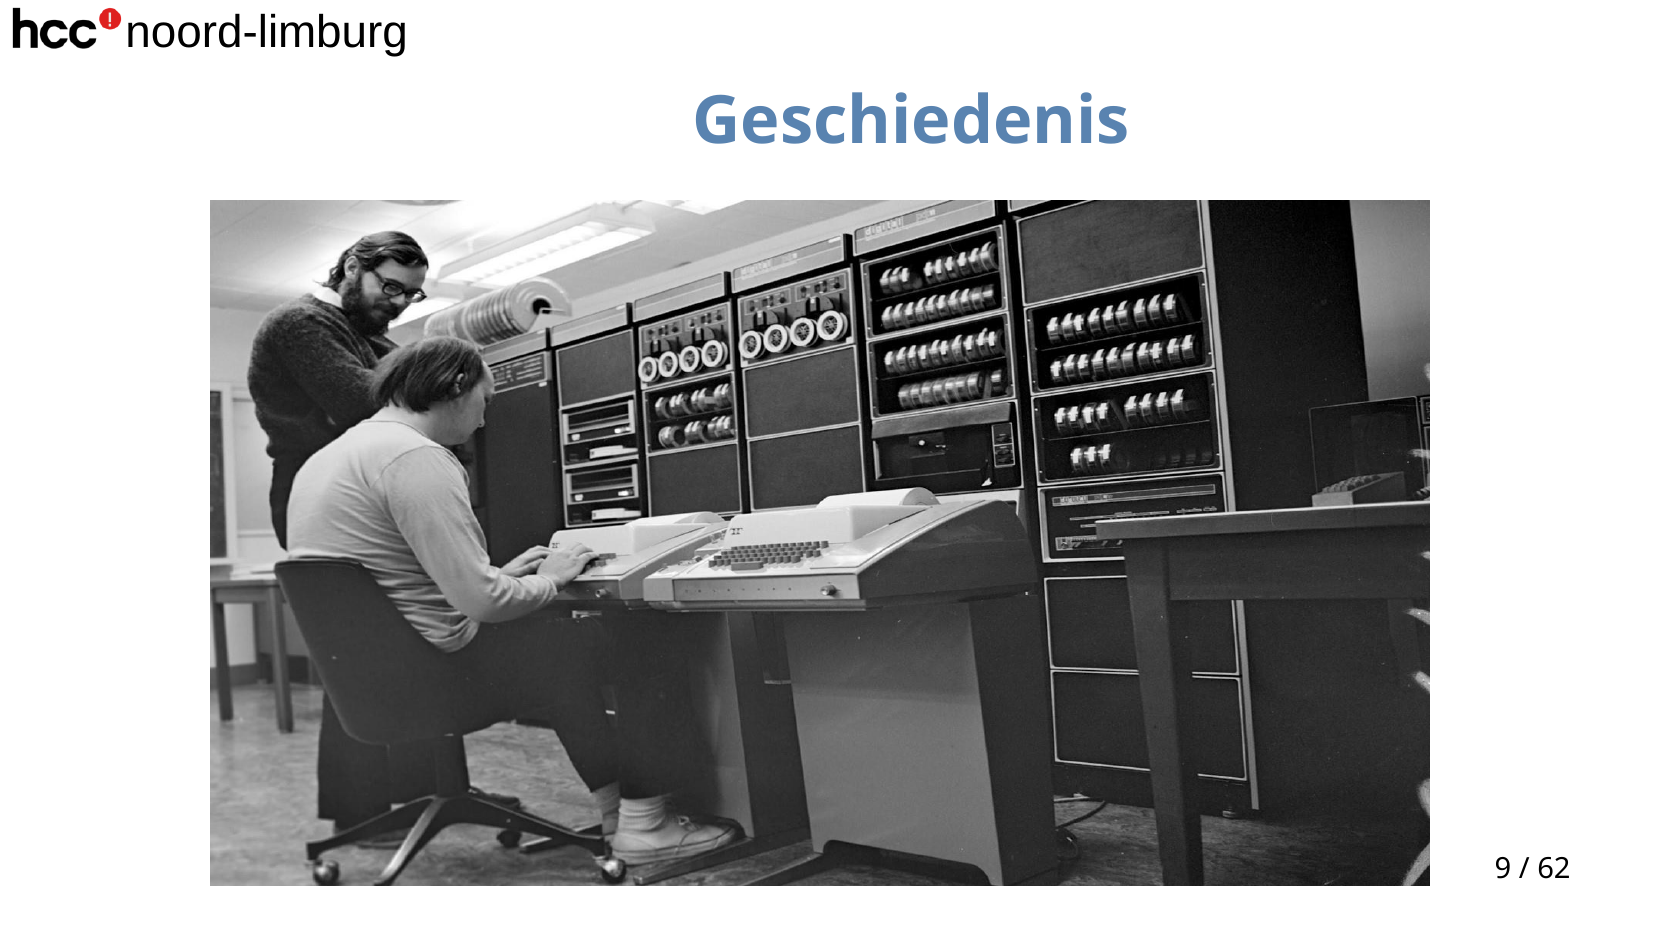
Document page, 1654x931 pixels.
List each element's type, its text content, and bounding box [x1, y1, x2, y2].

picture [210, 200, 1430, 886]
title Geschiedenis [622, 70, 1201, 166]
picture [11, 6, 122, 50]
